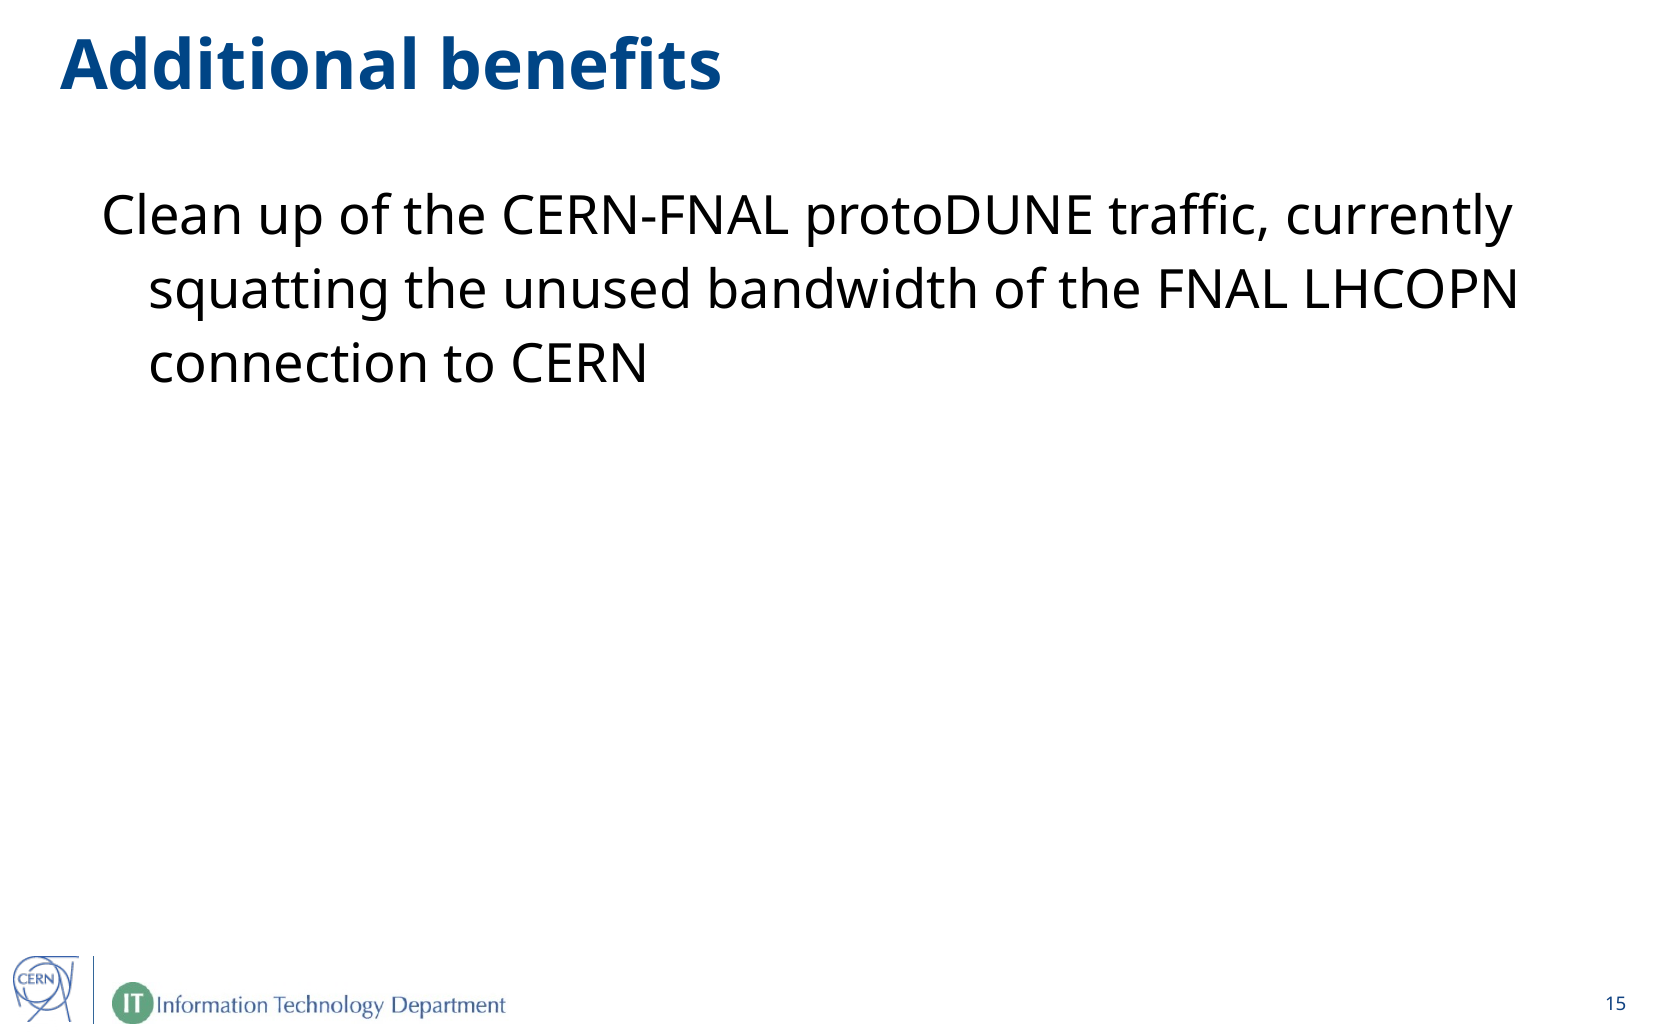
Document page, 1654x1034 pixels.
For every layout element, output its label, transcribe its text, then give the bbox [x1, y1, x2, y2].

title Additional benefits [60, 0, 1528, 138]
picture [112, 1006, 755, 1024]
picture [13, 956, 79, 1032]
text_box Clean up of the CERN-FNAL protoDUNE traffic, currently squatting the unused bandwidth of the FNAL LHCOPN connection to CERN [86, 168, 1561, 1006]
